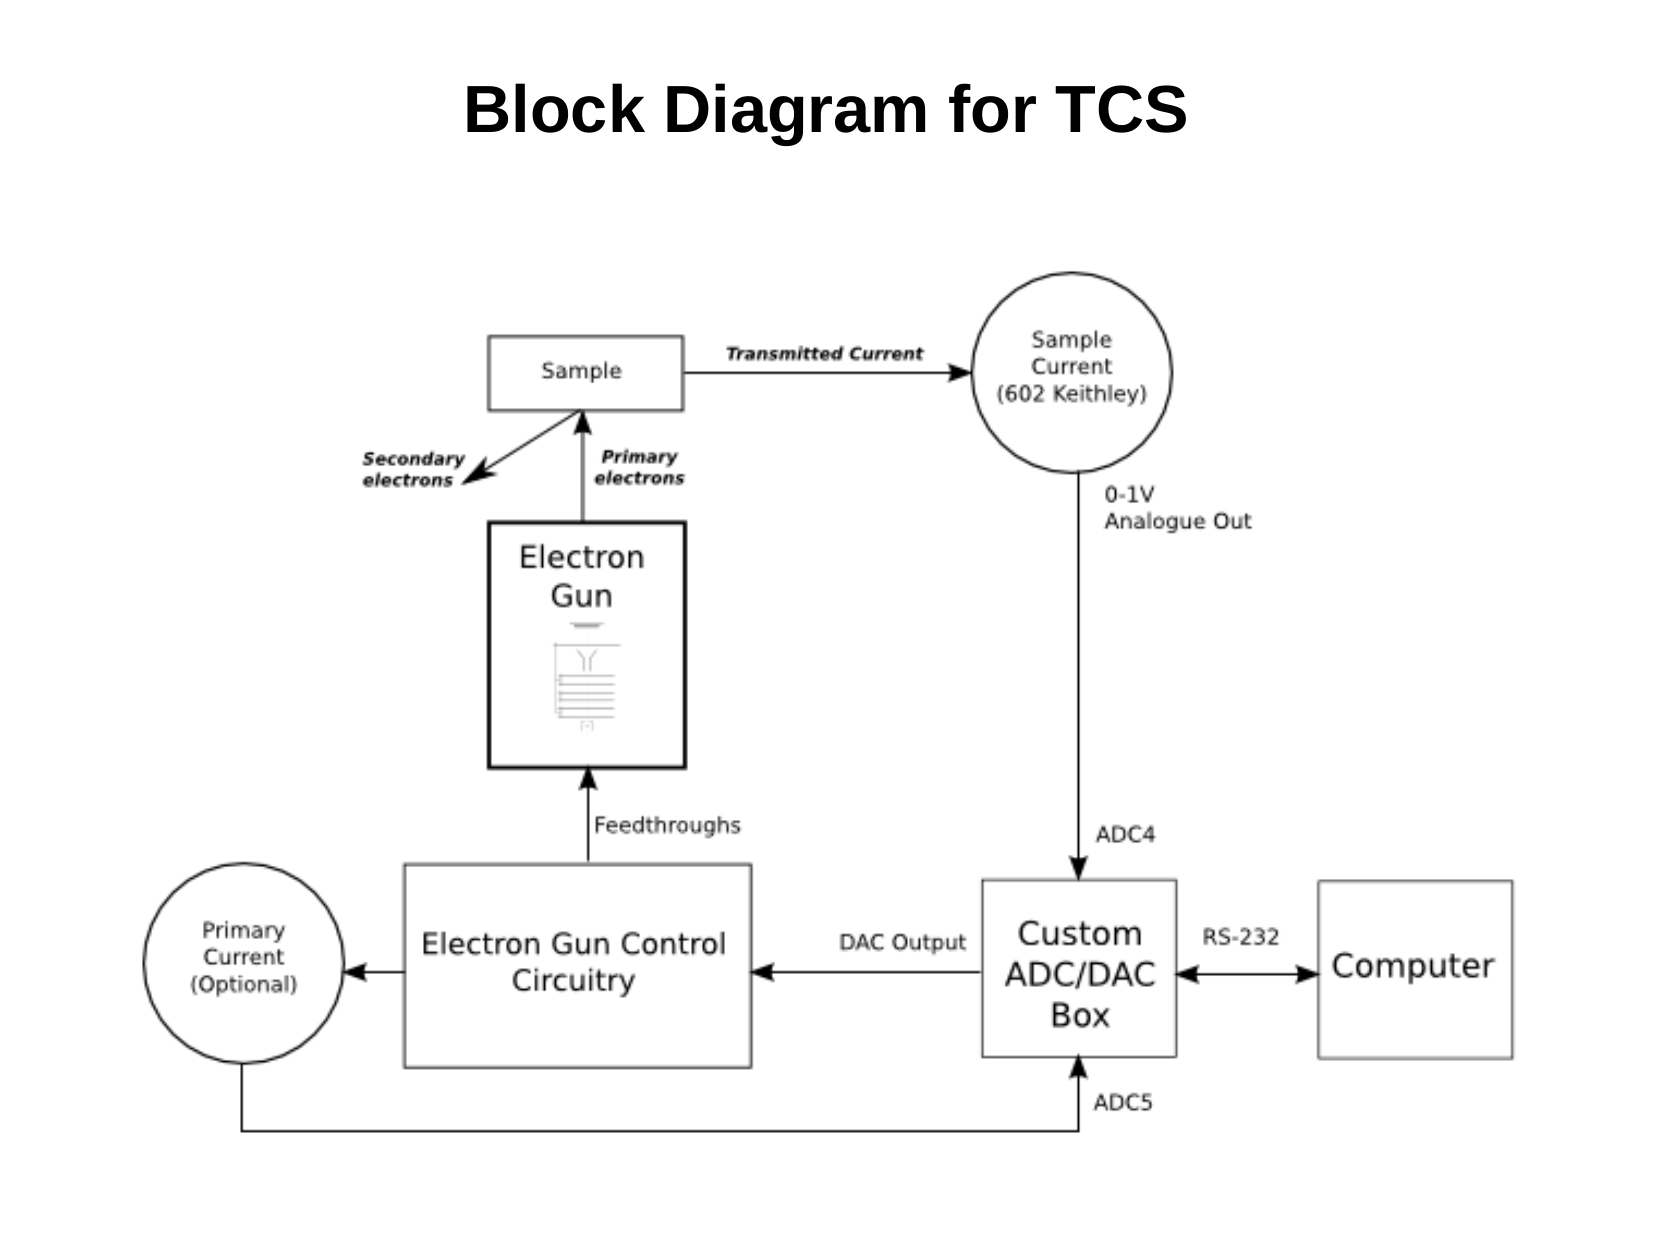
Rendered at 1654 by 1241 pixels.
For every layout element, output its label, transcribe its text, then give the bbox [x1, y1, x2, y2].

picture [141, 259, 1529, 1146]
title Block Diagram for TCS [82, 5, 1571, 213]
